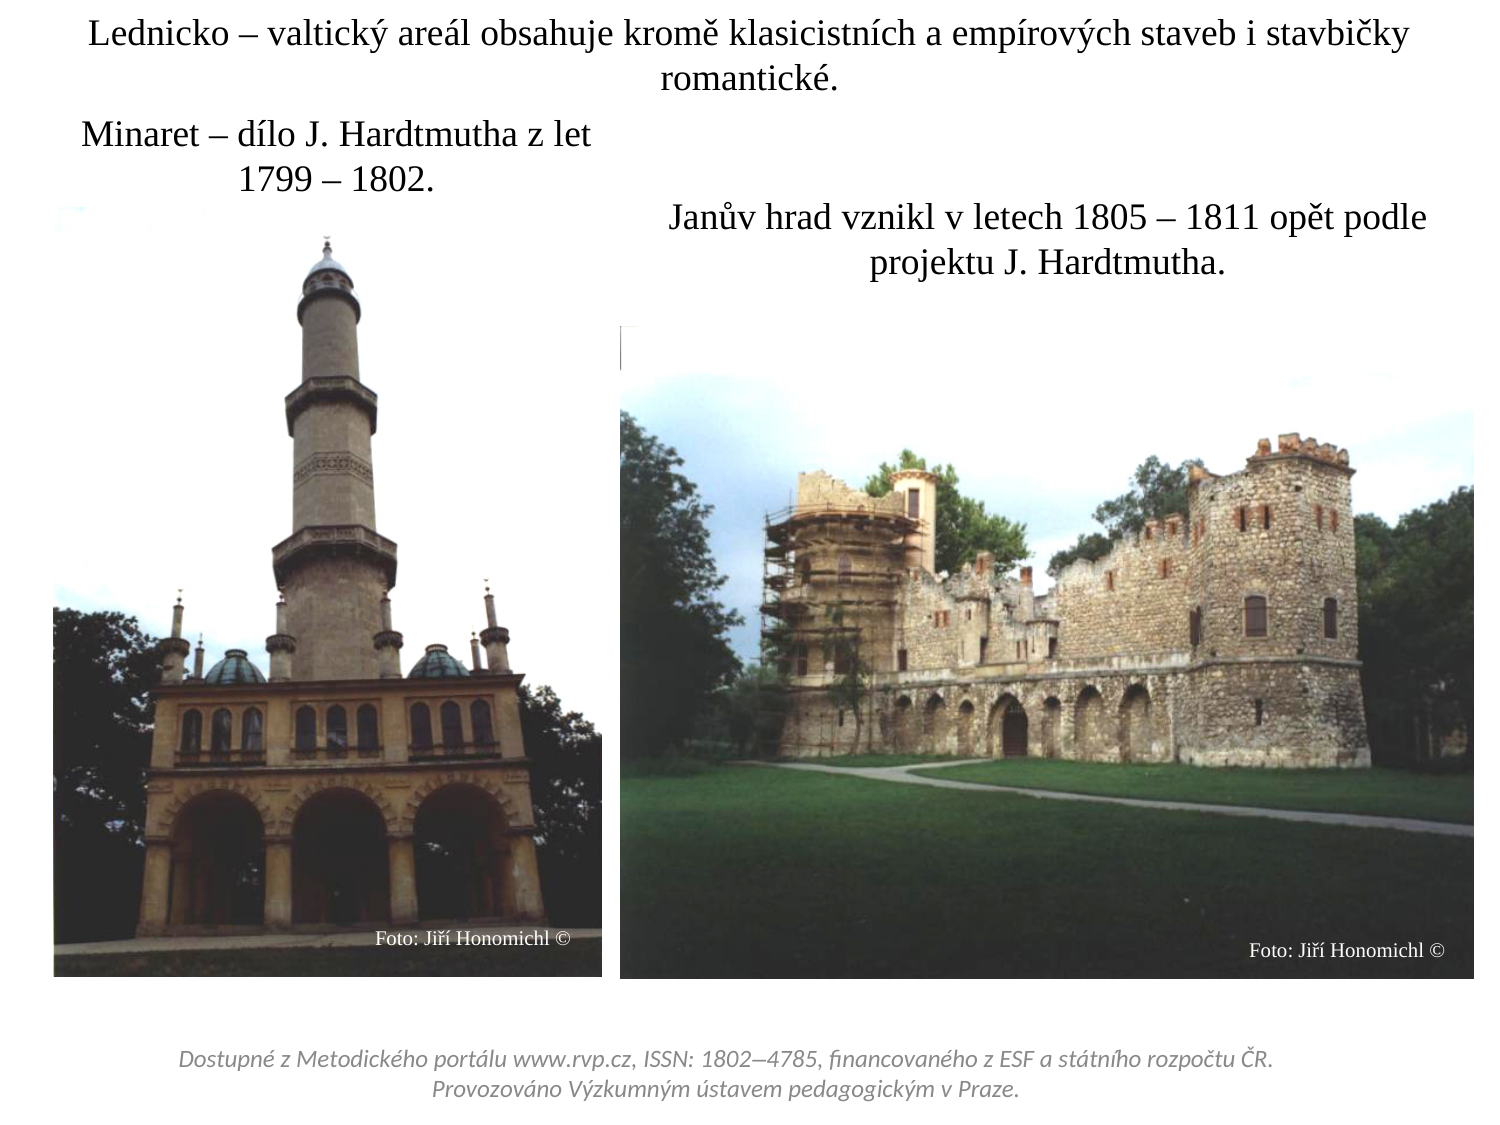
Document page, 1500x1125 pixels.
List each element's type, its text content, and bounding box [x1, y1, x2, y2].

picture [53, 208, 602, 977]
text_box Janův hrad vznikl v letech 1805 – 1811 opět podle projektu J. Hardtmutha. [631, 184, 1465, 291]
text_box Foto: Jiří Honomichl © [1234, 928, 1466, 969]
text_box Dostupné z Metodického portálu www.rvp.cz, ISSN: 1802–4785, financovaného z ESF a státního rozpočtu ČR. Provozováno Výzkumným ústavem pedagogickým v Praze. [105, 1042, 1348, 1103]
picture [620, 326, 1474, 979]
text_box Minaret – dílo J. Hardtmutha z let 1799 – 1802. [53, 101, 621, 208]
text_box Lednicko – valtický areál obsahuje kromě klasicistních a empírových staveb i stavbičky romantické. [0, 0, 1500, 106]
text_box Foto: Jiří Honomichl © [360, 916, 592, 958]
